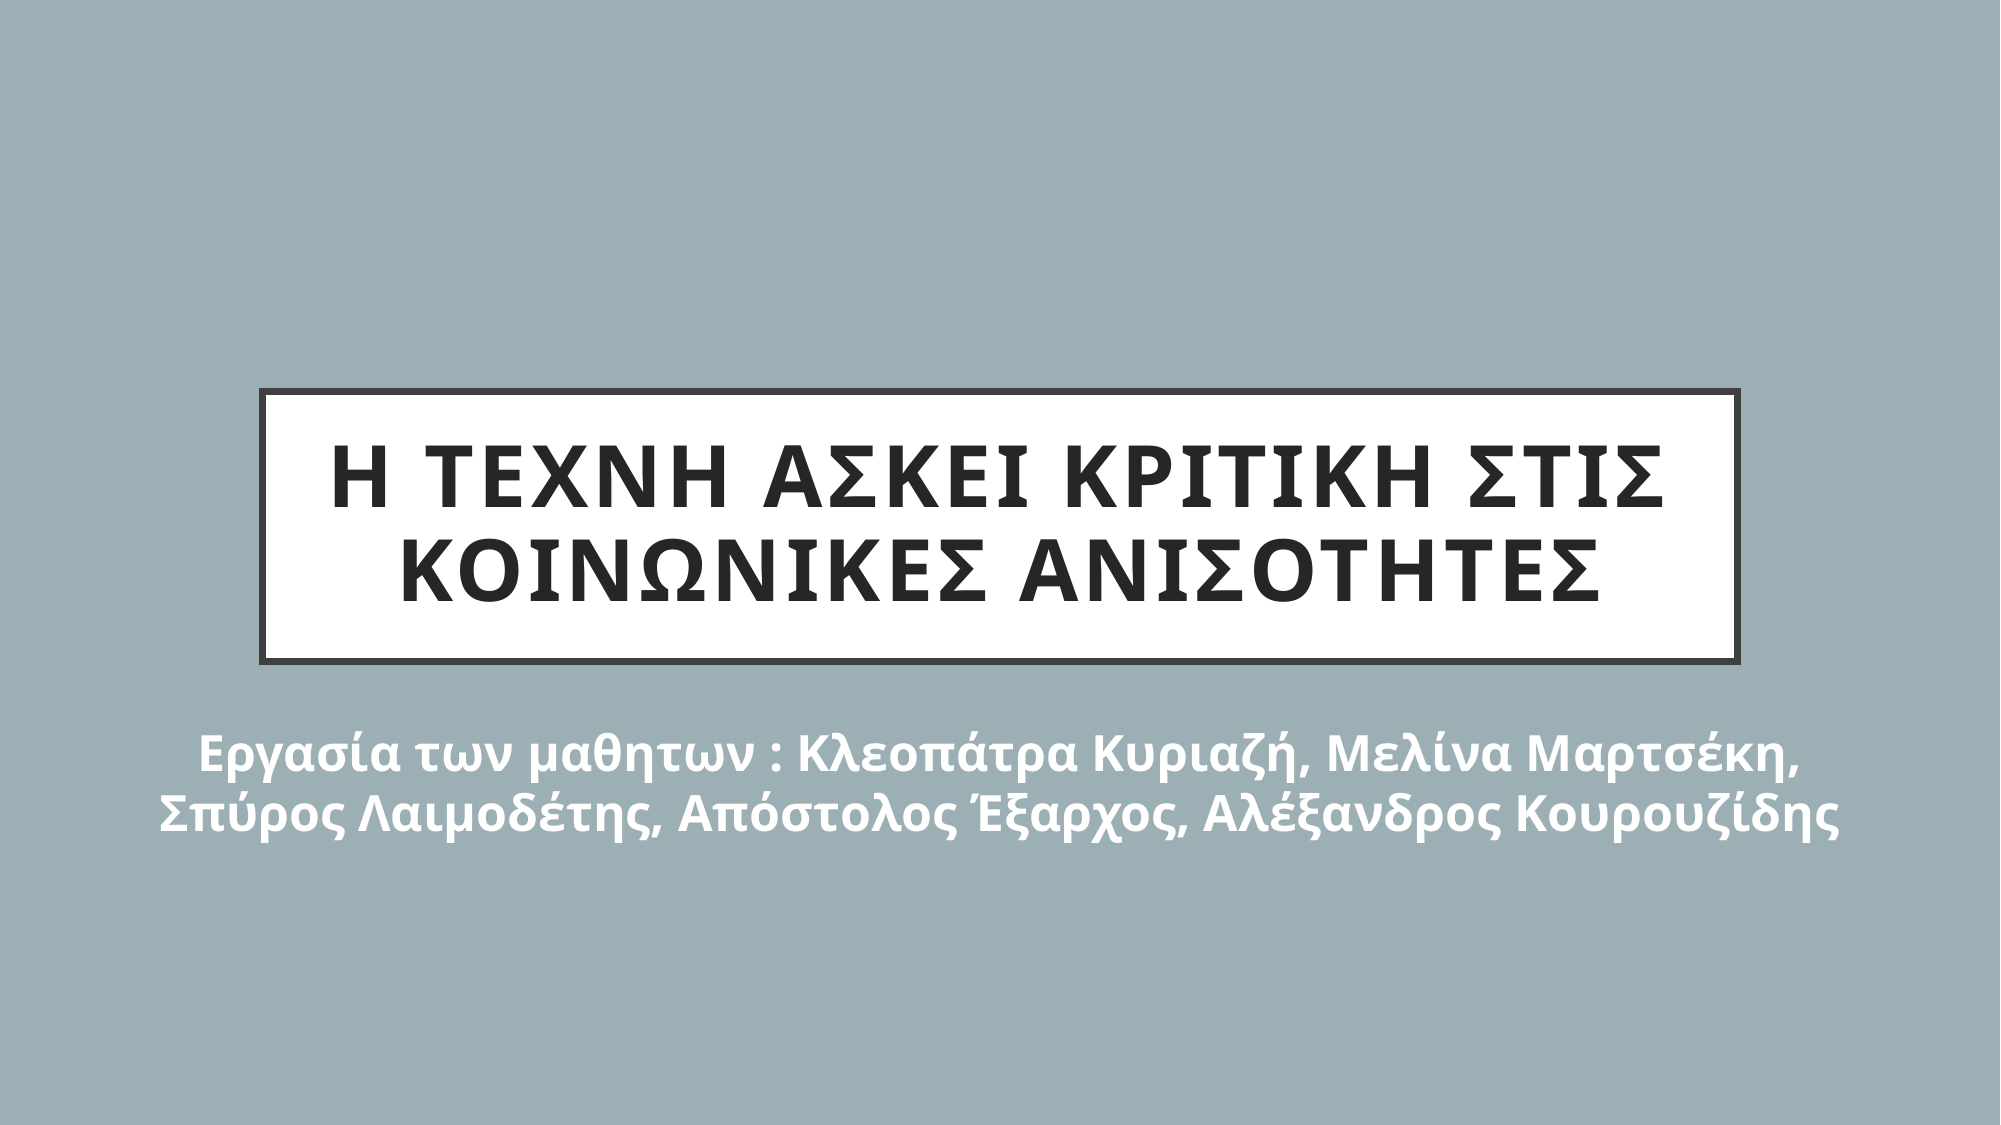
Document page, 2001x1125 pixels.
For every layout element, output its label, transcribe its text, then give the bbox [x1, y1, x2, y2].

title Η Τεχνη ασκει κριτικη στις κοινωνικες ανισοτητεσ [262, 391, 1738, 662]
subtitle Εργασία των μαθητων : Κλεοπάτρα Κυριαζή, Μελίνα Μαρτσέκη, Σπύρος Λαιμοδέτης, Απόστολος Έξαρχος, Αλέξανδρος Κουρουζίδης [116, 713, 1884, 918]
